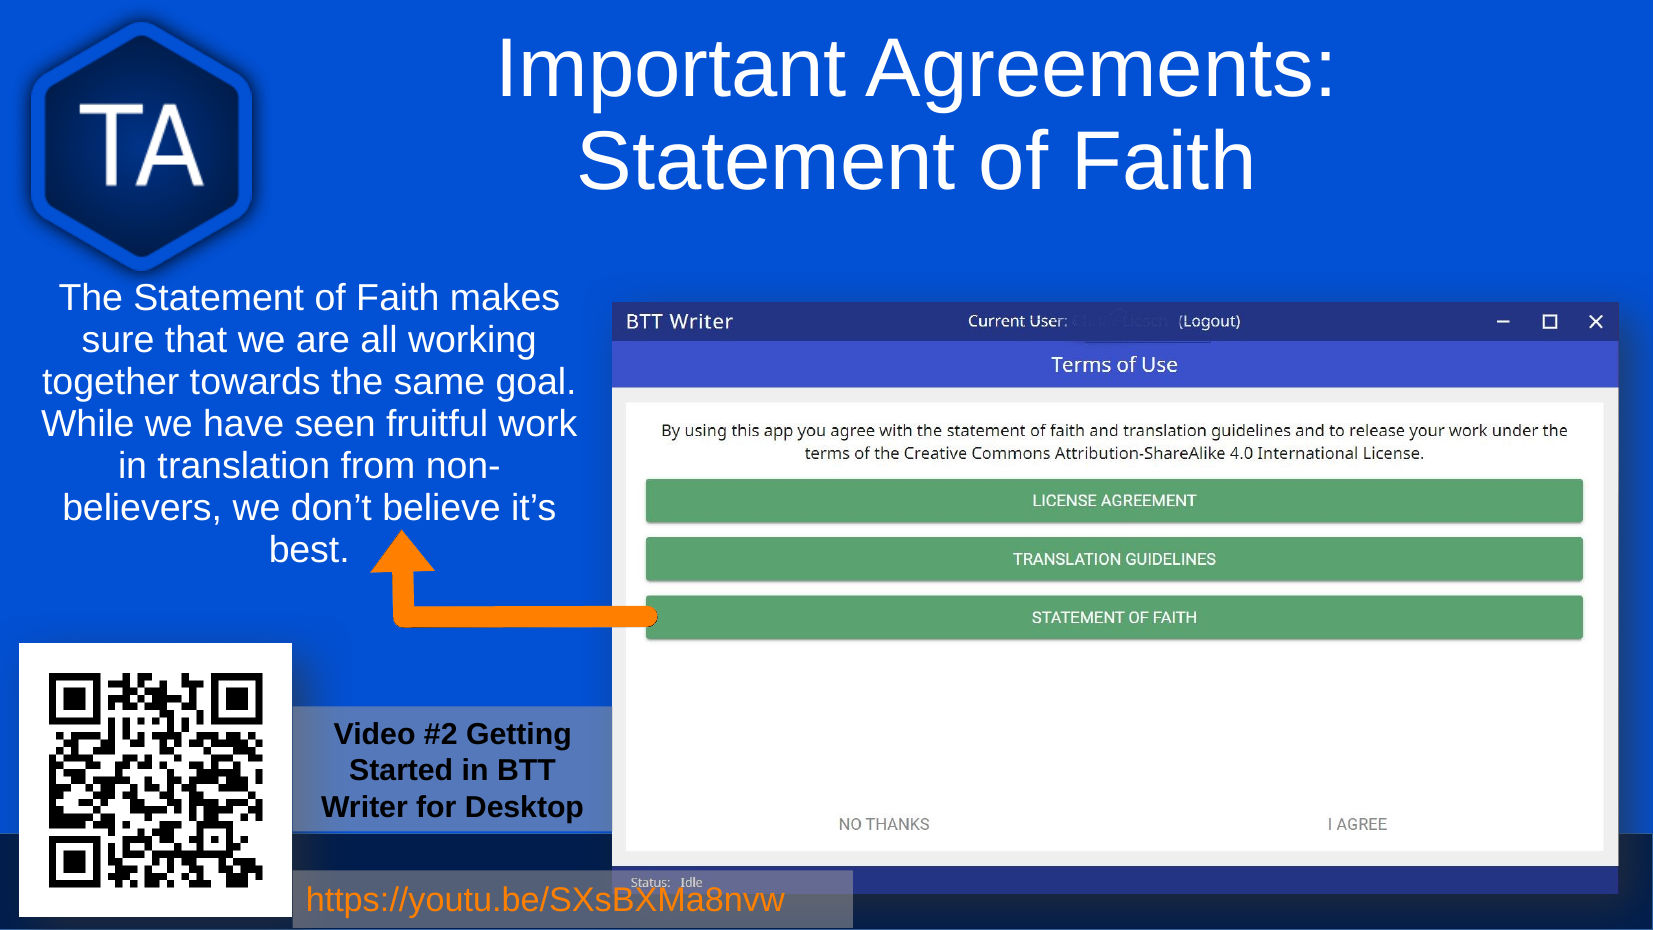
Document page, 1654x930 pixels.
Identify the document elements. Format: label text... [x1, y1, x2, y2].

text_box https://youtu.be/SXsBXMa8nvw [292, 870, 853, 928]
text_box The Statement of Faith makes sure that we are all working together towards the same goal. While we have seen fruitful work in translation from non-believers, we don’t believe it’s best. [26, 269, 593, 579]
picture [31, 22, 252, 269]
picture [19, 643, 292, 917]
title Important Agreements: Statement of Faith [263, 21, 1571, 208]
picture [612, 302, 1619, 894]
text_box Video #2 Getting Started in BTT Writer for Desktop [292, 706, 613, 832]
